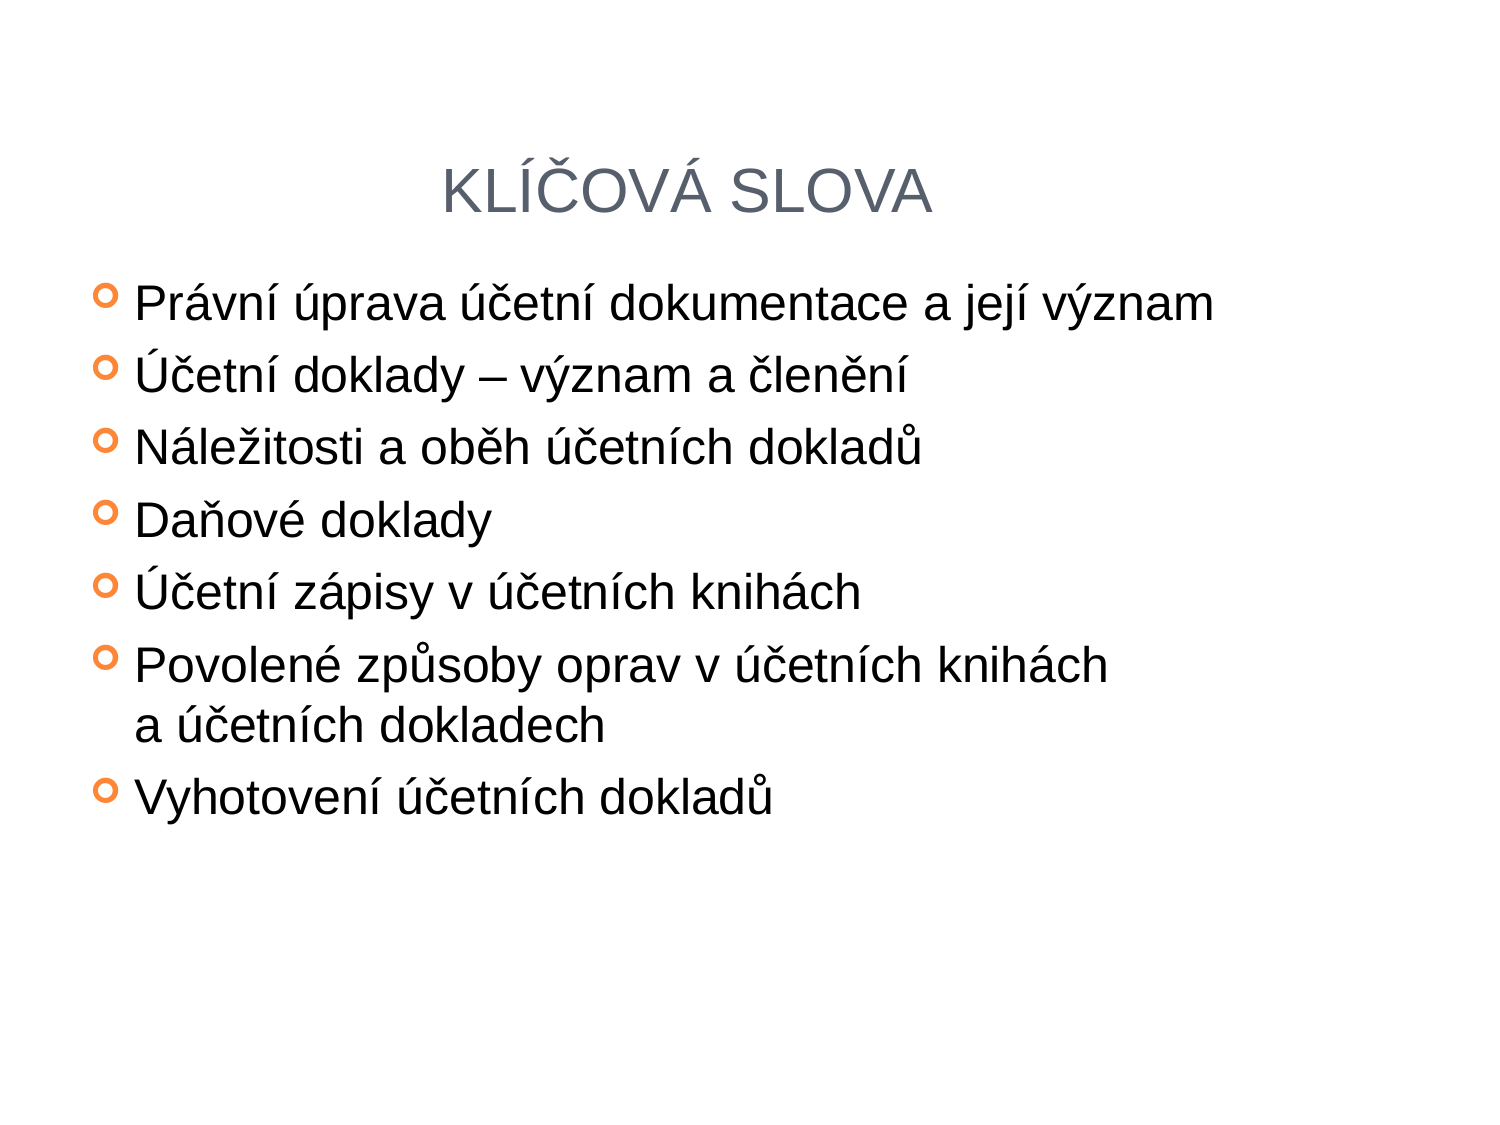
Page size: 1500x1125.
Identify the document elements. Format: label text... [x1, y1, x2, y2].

list Právní úprava účetní dokumentace a její význam Účetní doklady – význam a členění Náležitosti a oběh účetních dokladů Daňové doklady Účetní zápisy v účetních knihách Povolené způsoby oprav v účetních knihách a účetních dokladech Vyhotovení účetních dokladů [74, 262, 1300, 1063]
title KLÍČOVÁ SLOVA [74, 44, 1300, 233]
